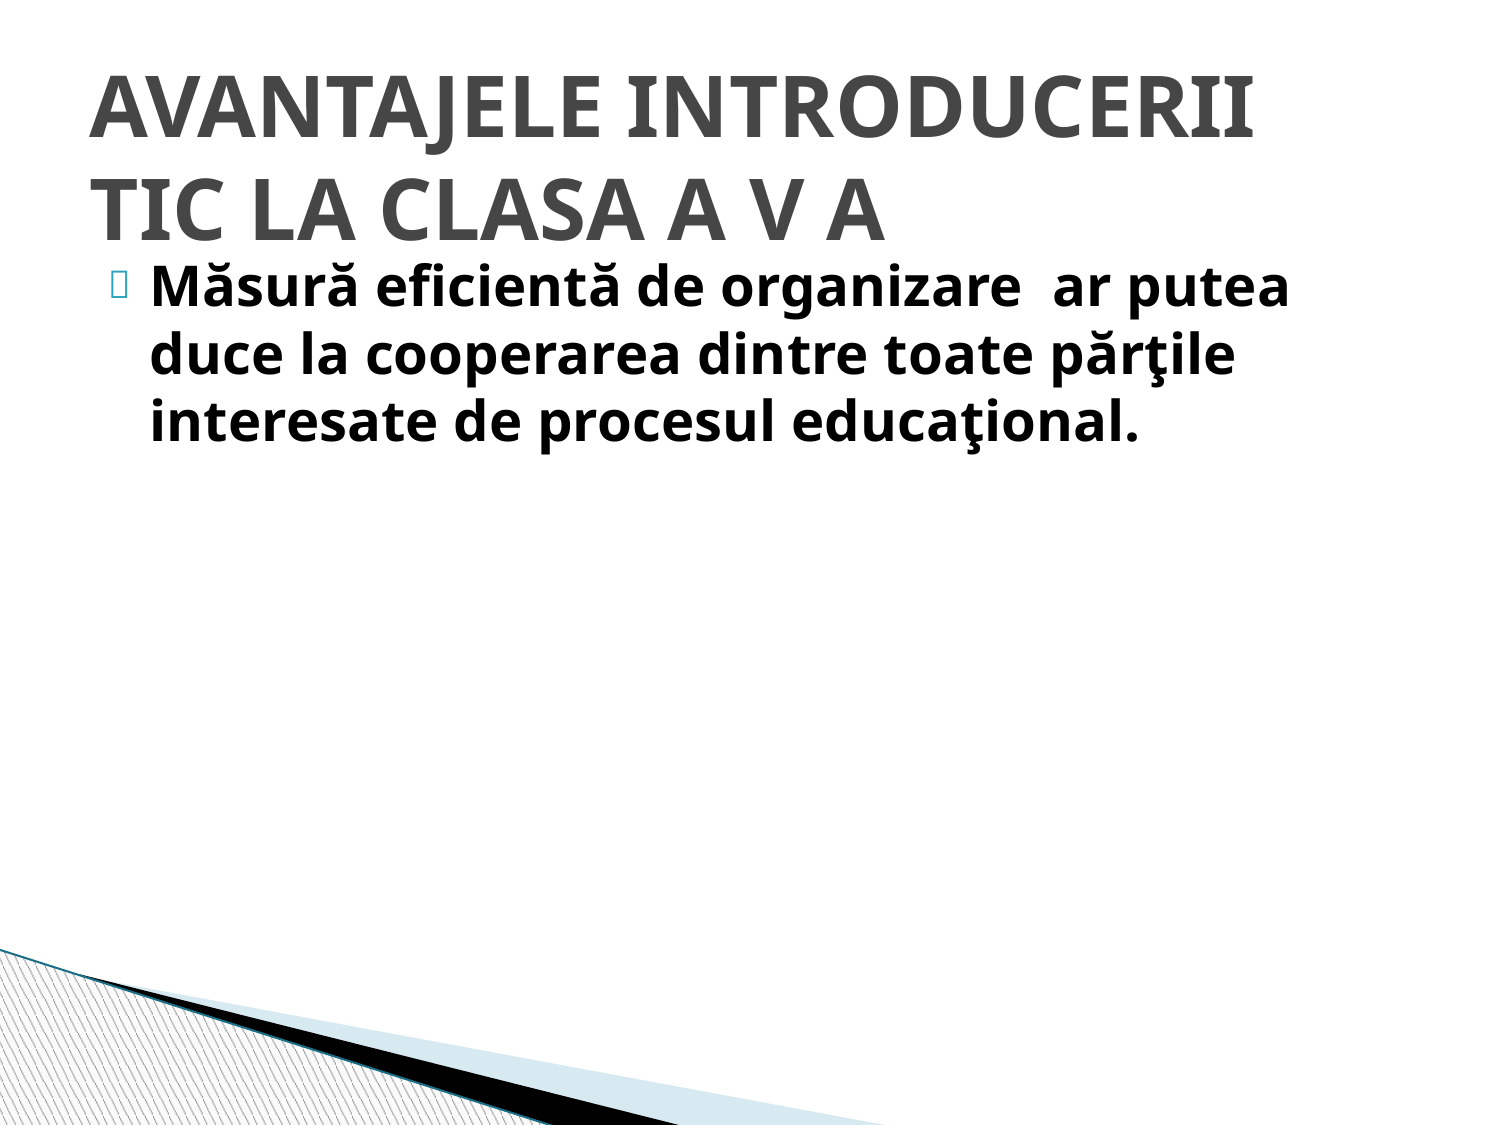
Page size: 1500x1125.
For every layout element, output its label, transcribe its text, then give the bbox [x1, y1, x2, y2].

picture [0, 952, 543, 1125]
title AVANTAJELE INTRODUCERII TIC LA CLASA A V A [75, 45, 1425, 233]
list Măsură eficientă de organizare ar putea duce la cooperarea dintre toate părţile interesate de procesul educaţional. [75, 243, 1425, 986]
